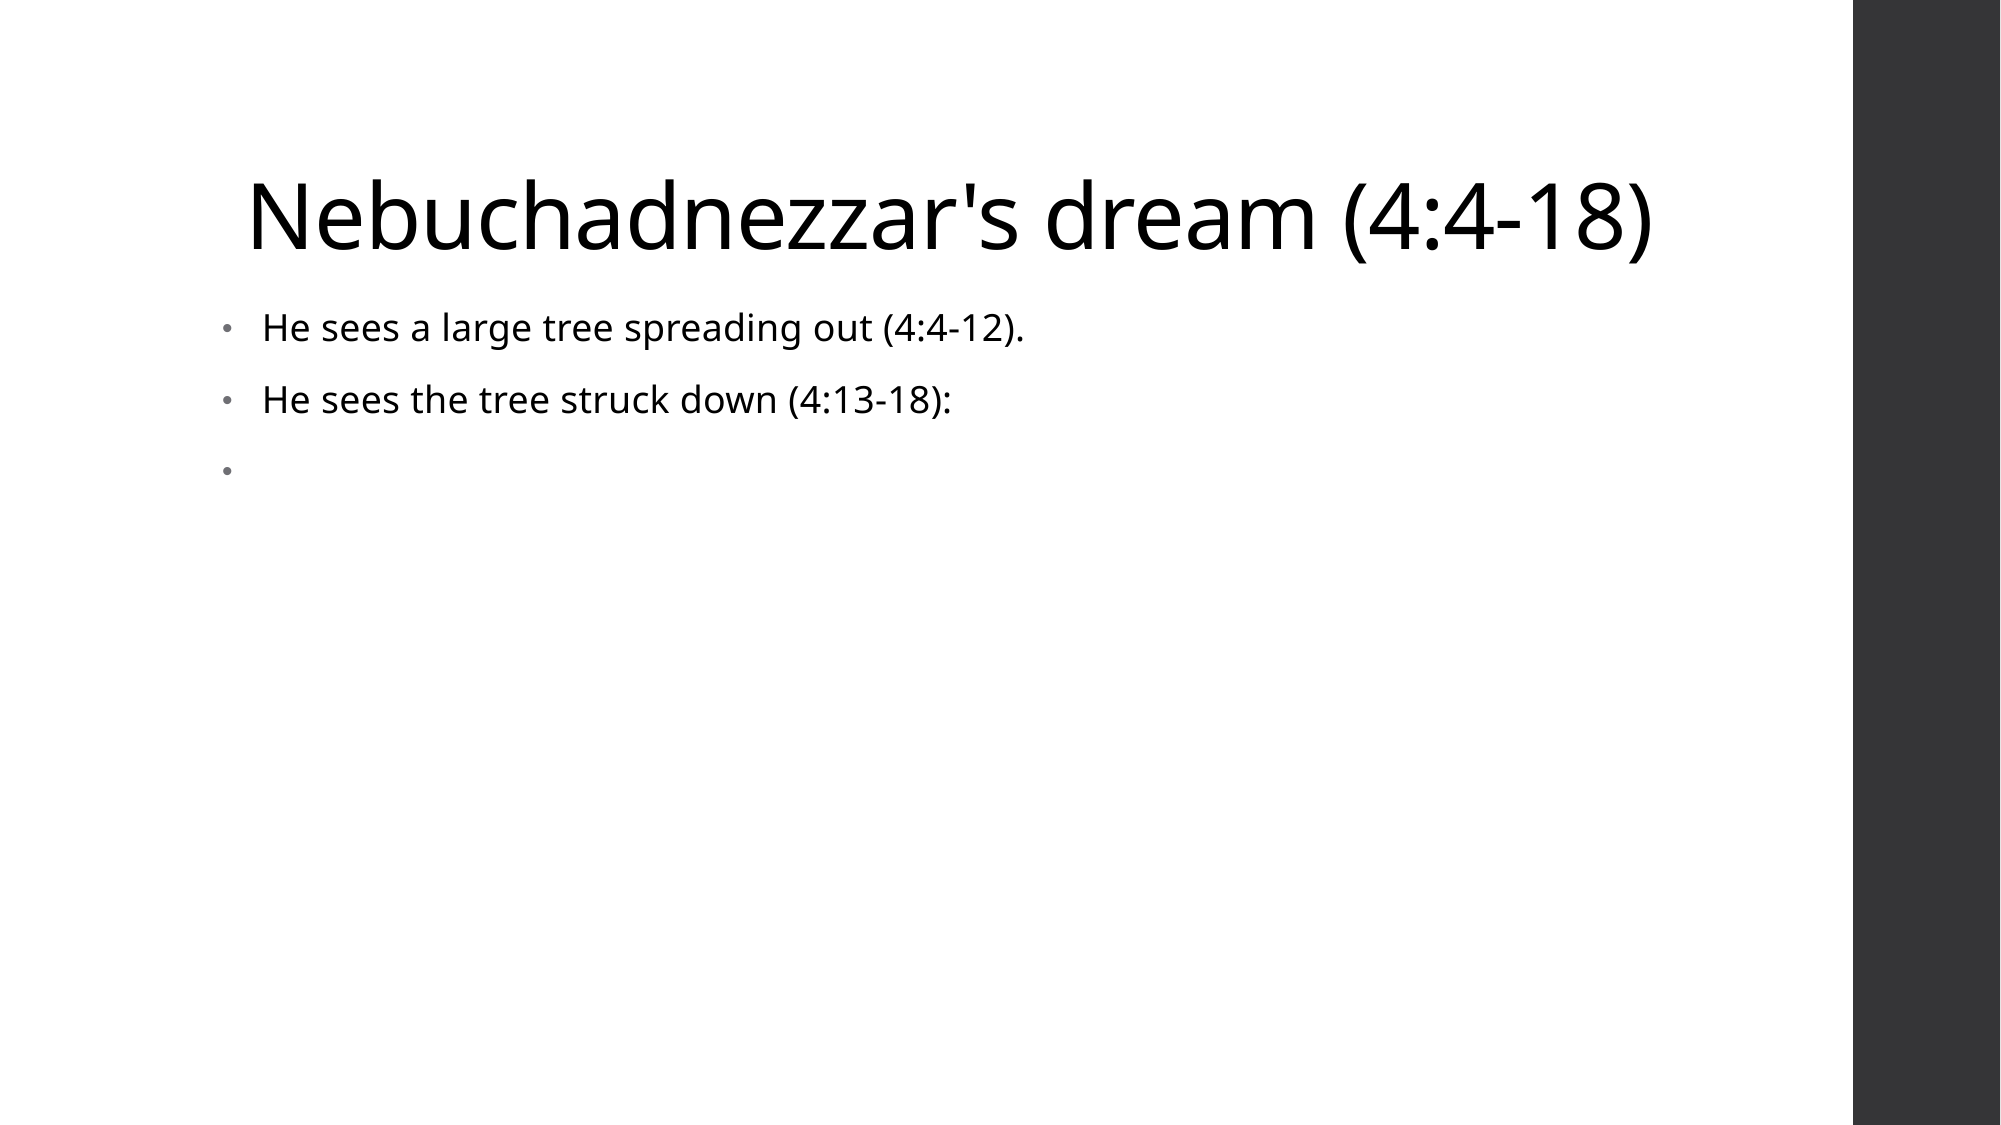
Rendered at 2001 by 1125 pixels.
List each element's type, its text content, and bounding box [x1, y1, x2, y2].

list He sees a large tree spreading out (4:4-12). He sees the tree struck down (4:13-18): [206, 299, 1617, 1014]
title Nebuchadnezzar's dream (4:4-18) [206, 60, 1797, 278]
